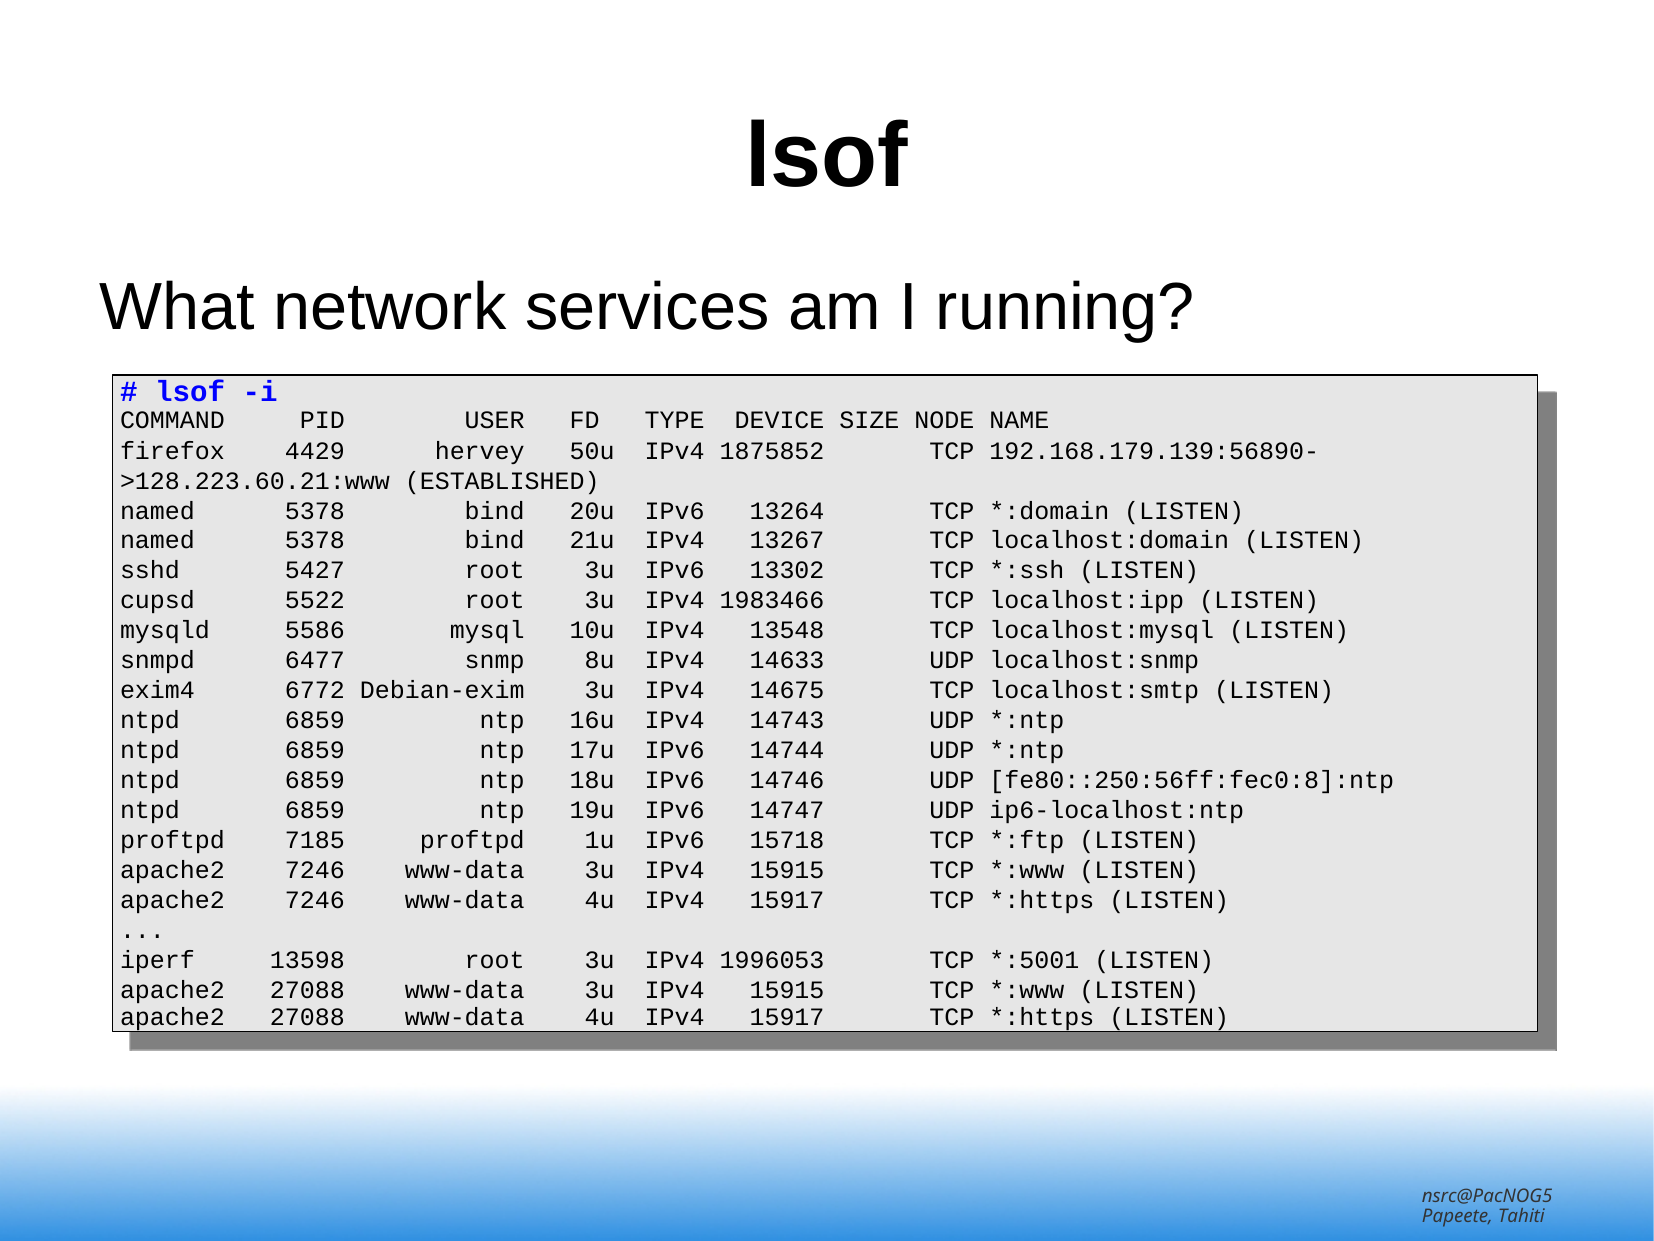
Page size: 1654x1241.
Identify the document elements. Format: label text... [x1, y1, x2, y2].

text_box # lsof -i COMMAND PID USER FD TYPE DEVICE SIZE NODE NAME firefox 4429 hervey 50u IPv4 1875852 TCP 192.168.179.139:56890->128.223.60.21:www (ESTABLISHED)‏ named 5378 bind 20u IPv6 13264 TCP *:domain (LISTEN)‏ named 5378 bind 21u IPv4 13267 TCP localhost:domain (LISTEN)‏ sshd 5427 root 3u IPv6 13302 TCP *:ssh (LISTEN)‏ cupsd 5522 root 3u IPv4 1983466 TCP localhost:ipp (LISTEN)‏ mysqld 5586 mysql 10u IPv4 13548 TCP localhost:mysql (LISTEN)‏ snmpd 6477 snmp 8u IPv4 14633 UDP localhost:snmp exim4 6772 Debian-exim 3u IPv4 14675 TCP localhost:smtp (LISTEN)‏ ntpd 6859 ntp 16u IPv4 14743 UDP *:ntp ntpd 6859 ntp 17u IPv6 14744 UDP *:ntp ntpd 6859 ntp 18u IPv6 14746 UDP [fe80::250:56ff:fec0:8]:ntp ntpd 6859 ntp 19u IPv6 14747 UDP ip6-localhost:ntp proftpd 7185 proftpd 1u IPv6 15718 TCP *:ftp (LISTEN)‏ apache2 7246 www-data 3u IPv4 15915 TCP *:www (LISTEN)‏ apache2 7246 www-data 4u IPv4 15917 TCP *:https (LISTEN)‏ ... iperf 13598 root 3u IPv4 1996053 TCP *:5001 (LISTEN)‏ apache2 27088 www-data 3u IPv4 15915 TCP *:www (LISTEN)‏ apache2 27088 www-data 4u IPv4 15917 TCP *:https (LISTEN)‏ [112, 375, 1538, 1032]
list What network services am I running? [82, 266, 1571, 488]
title lsof [82, 49, 1571, 257]
picture [0, 1083, 1654, 1241]
